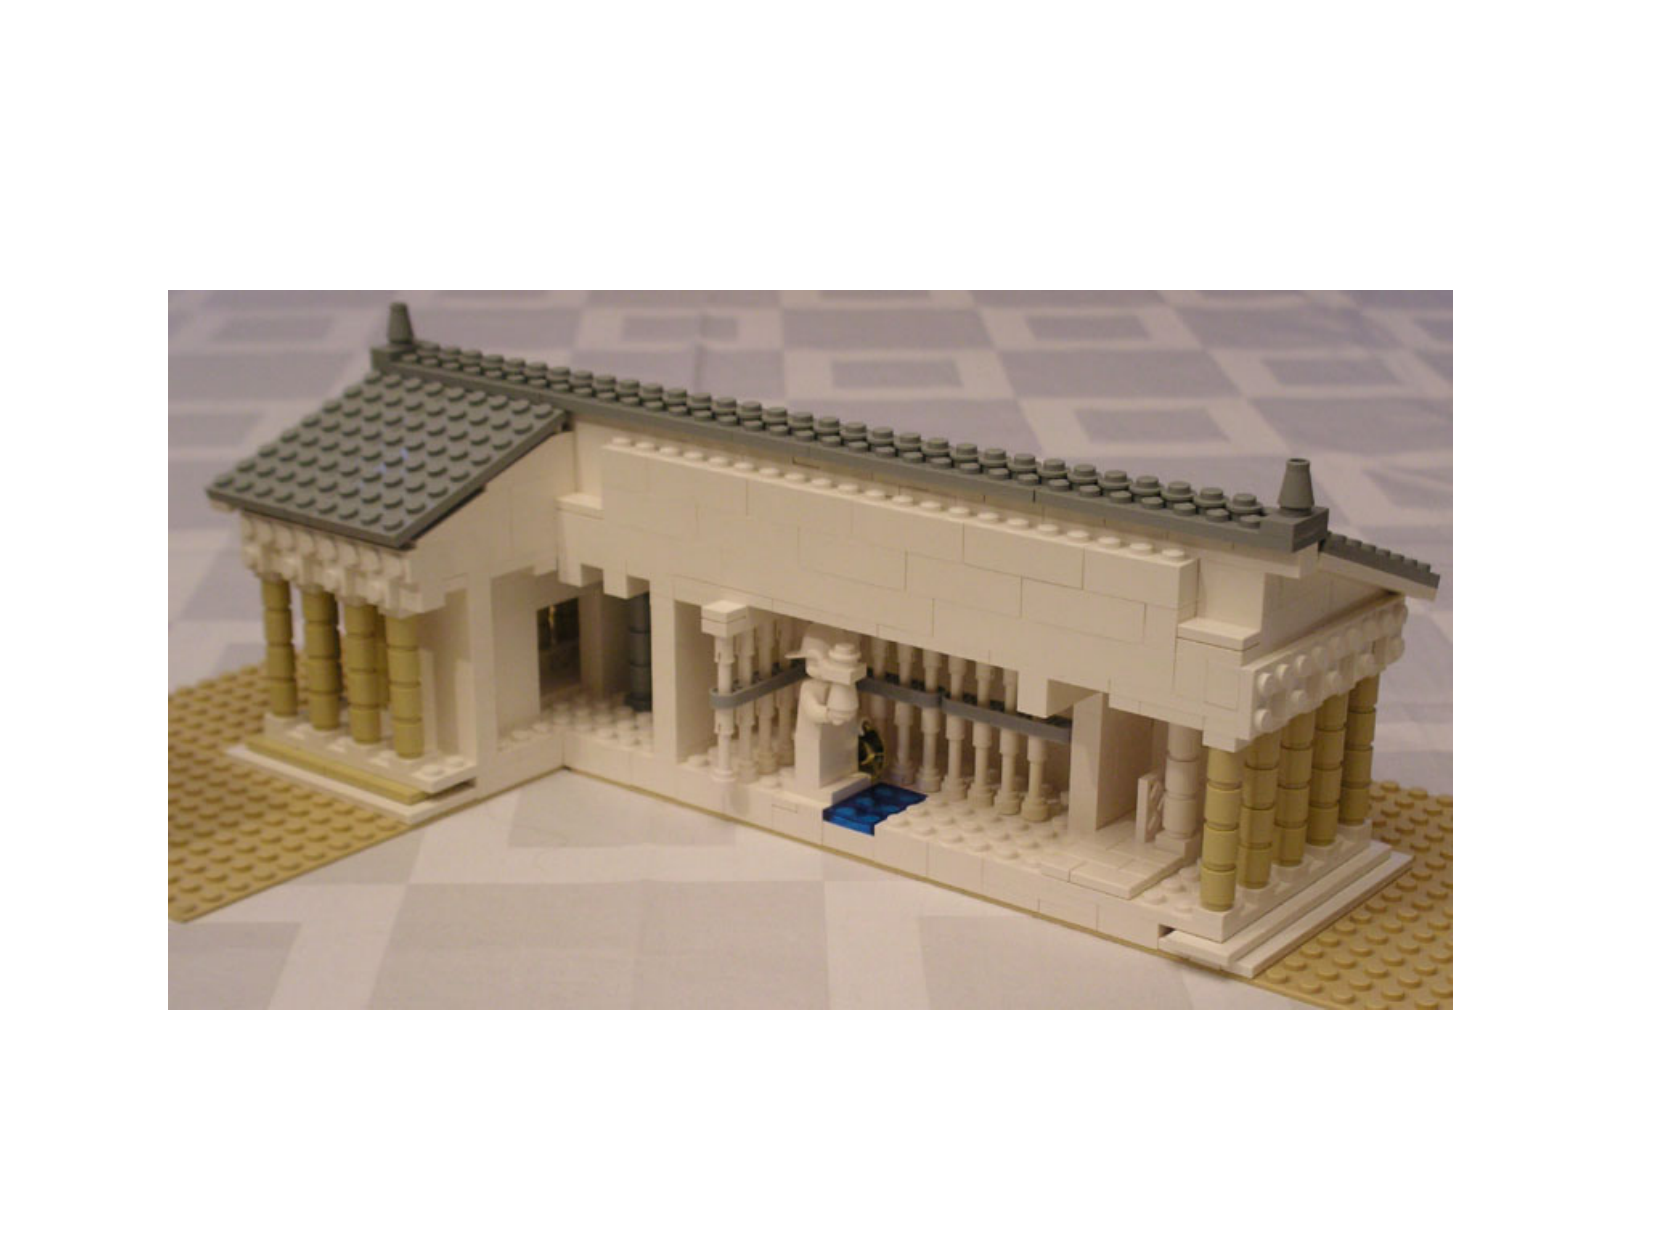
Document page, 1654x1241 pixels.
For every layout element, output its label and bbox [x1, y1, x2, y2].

picture [168, 290, 1453, 1010]
